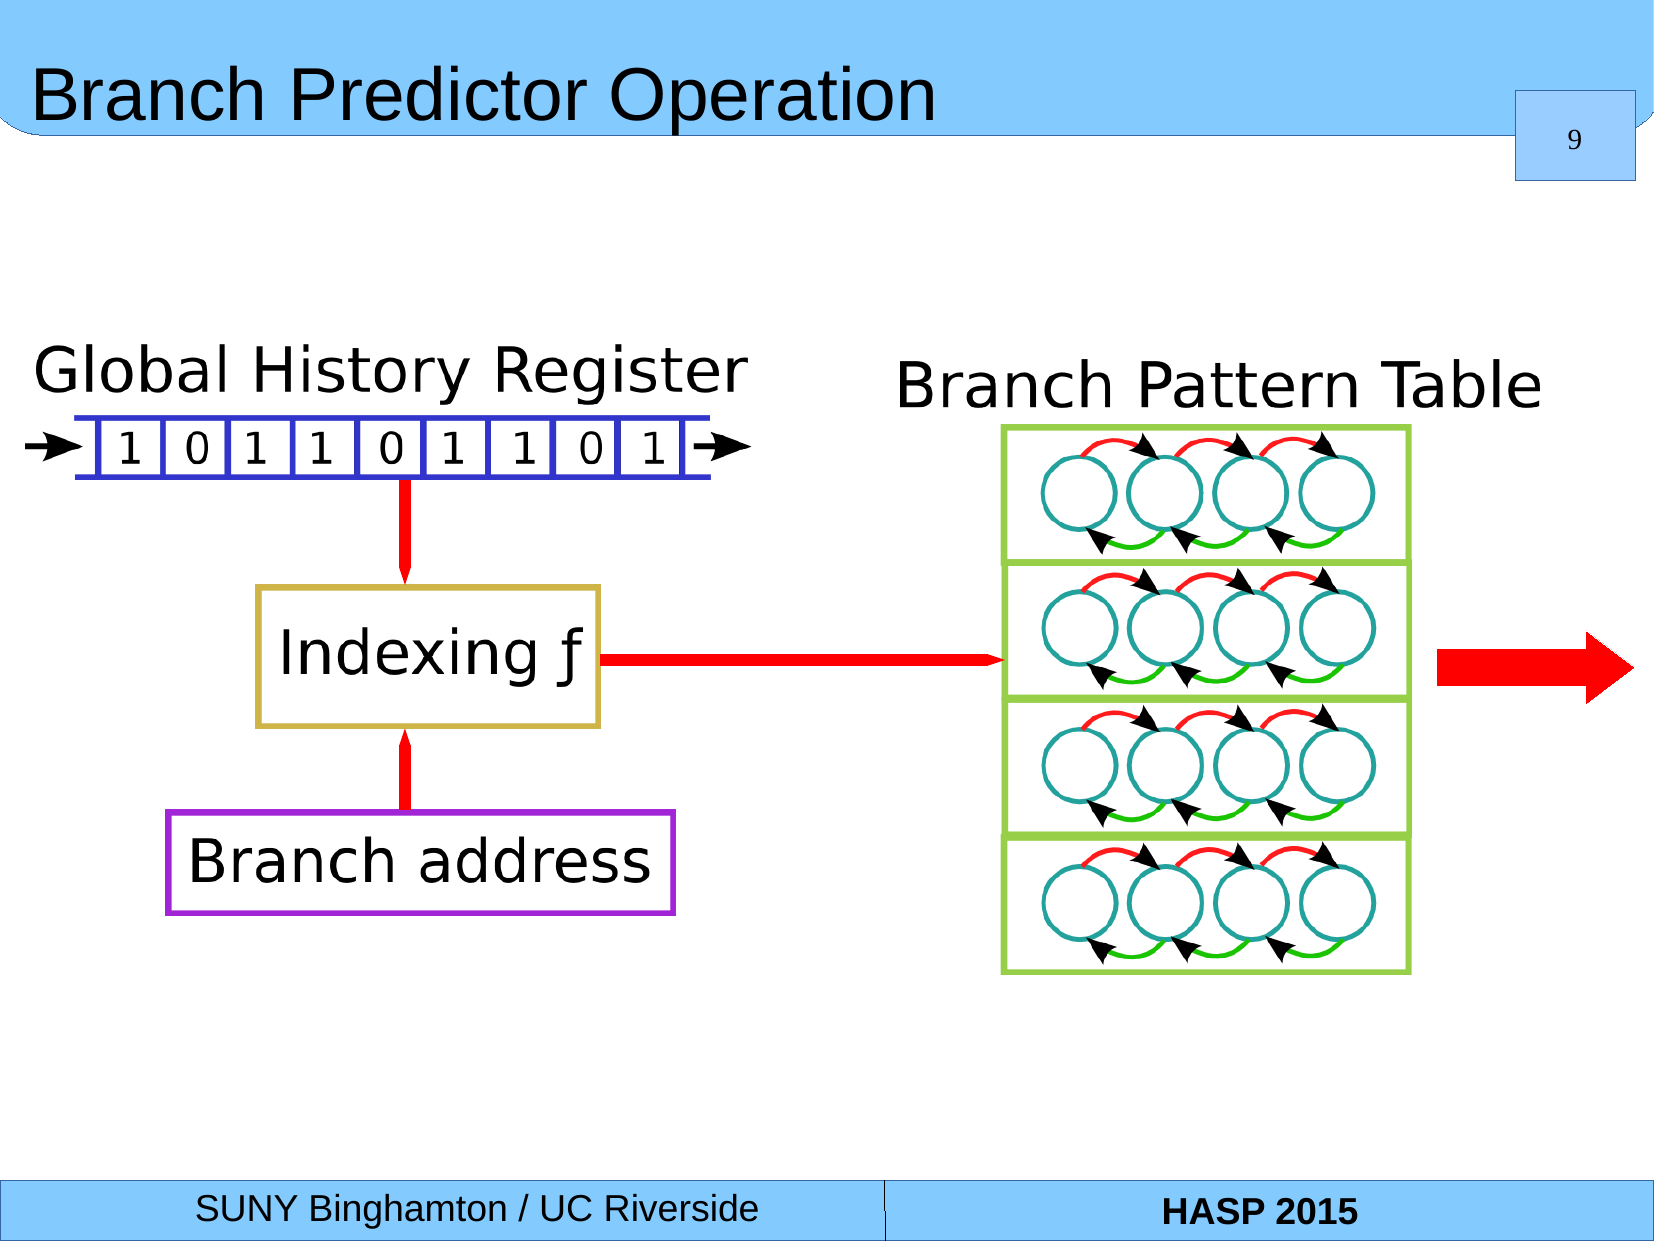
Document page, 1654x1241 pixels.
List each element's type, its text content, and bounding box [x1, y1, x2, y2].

text_box [1436, 630, 1636, 706]
title Branch Predictor Operation [30, 45, 1636, 131]
picture [165, 810, 676, 916]
text_box [1515, 131, 1636, 166]
picture [25, 344, 752, 481]
picture [900, 360, 1540, 976]
picture [255, 585, 601, 729]
